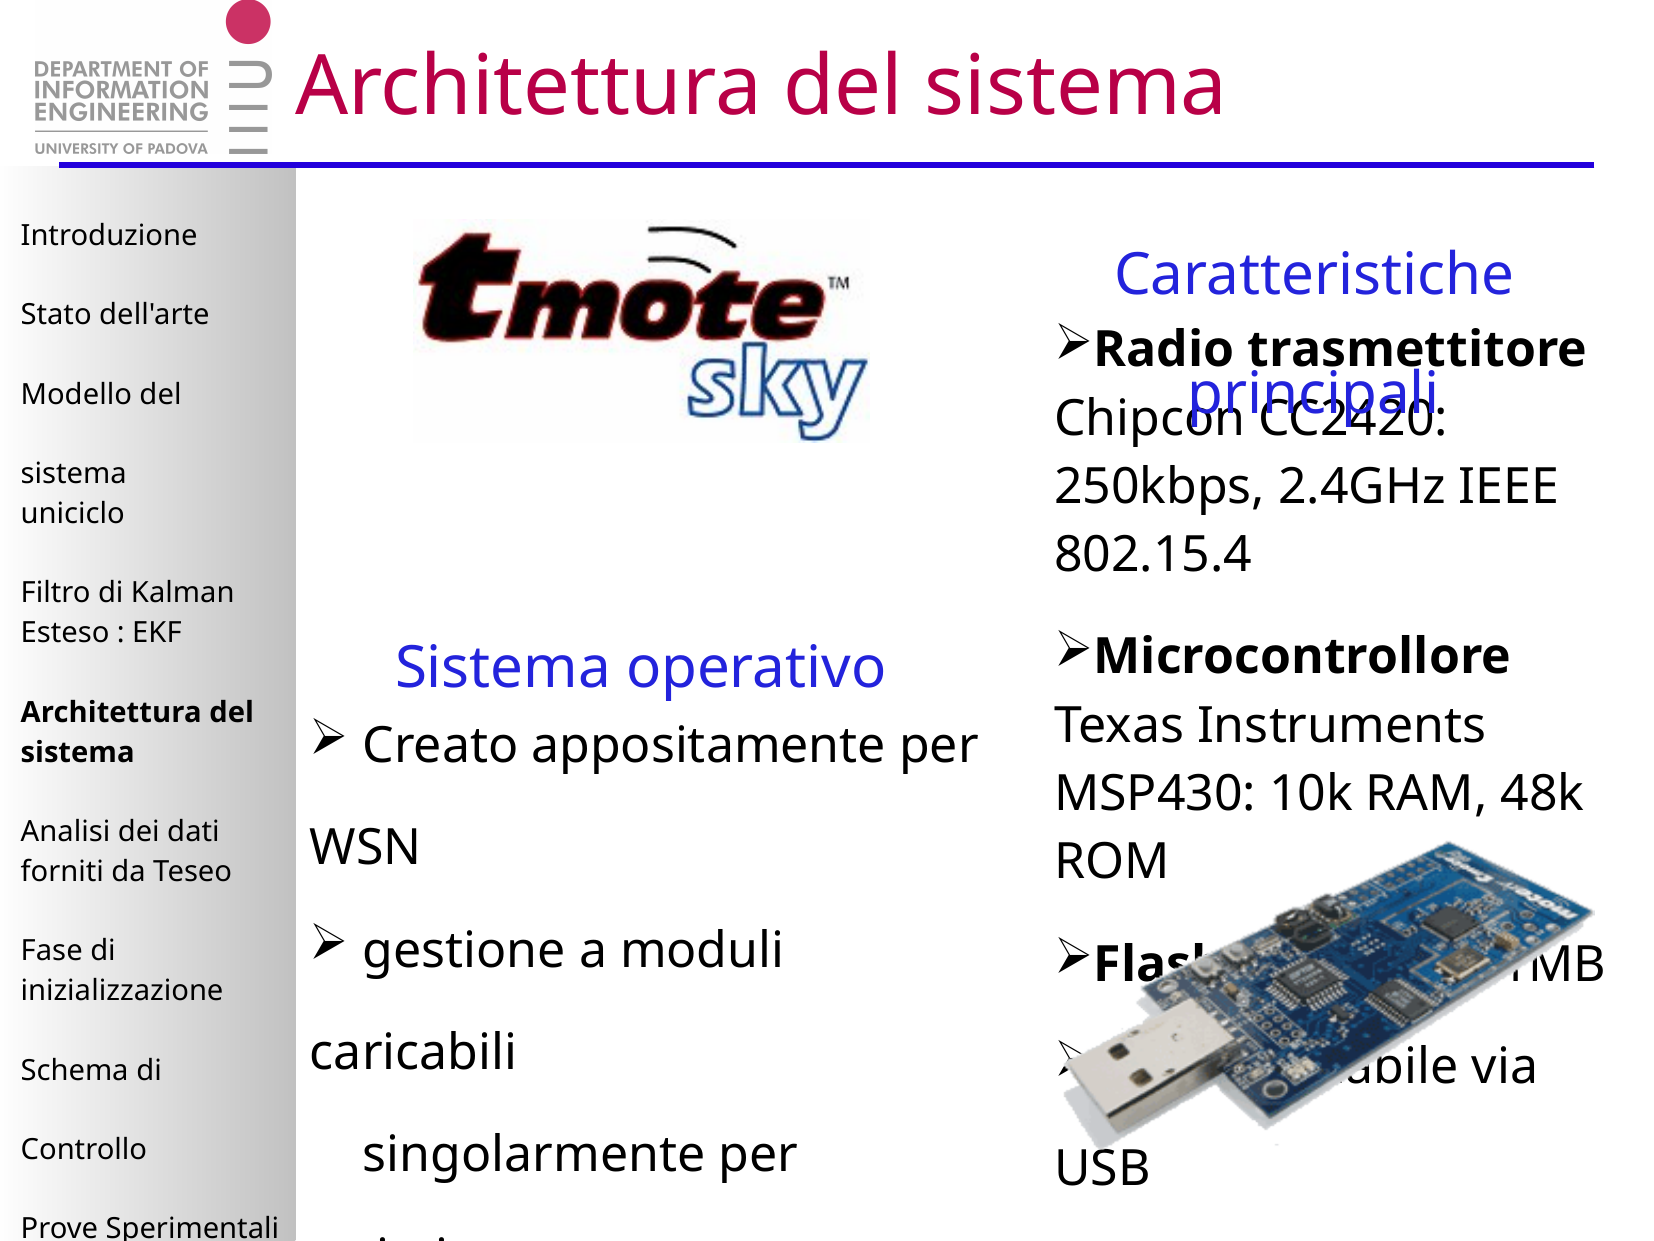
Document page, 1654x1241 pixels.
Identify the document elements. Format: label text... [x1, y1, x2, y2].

text_box Introduzione Stato dell'arte Modello del sistema uniciclo Filtro di Kalman Esteso : EKF Architettura del sistema Analisi dei dati forniti da Teseo Fase di inizializzazione Schema di Controllo Prove Sperimentali Conclusioni Sviluppi futuri [5, 206, 302, 1211]
text_box Creato appositamente per WSN gestione a moduli caricabili singolarmente per ottimizzare spazio richiesto programmato in NesC (estensione C) costrutto C e SO in file separati [302, 667, 1019, 1193]
title Architettura del sistema [295, 16, 1595, 148]
text_box Sistema operativo [330, 578, 951, 653]
picture [1062, 839, 1595, 1152]
text_box Caratteristiche principali [1003, 185, 1625, 260]
picture [35, 0, 272, 154]
picture [413, 219, 870, 443]
text_box Radio trasmettitore Chipcon CC2420: 250kbps, 2.4GHz IEEE 802.15.4 Microcontrollore Texas Instruments MSP430: 10k RAM, 48k ROM Flash esterna da 1MB Programmabile via USB [1039, 271, 1630, 804]
